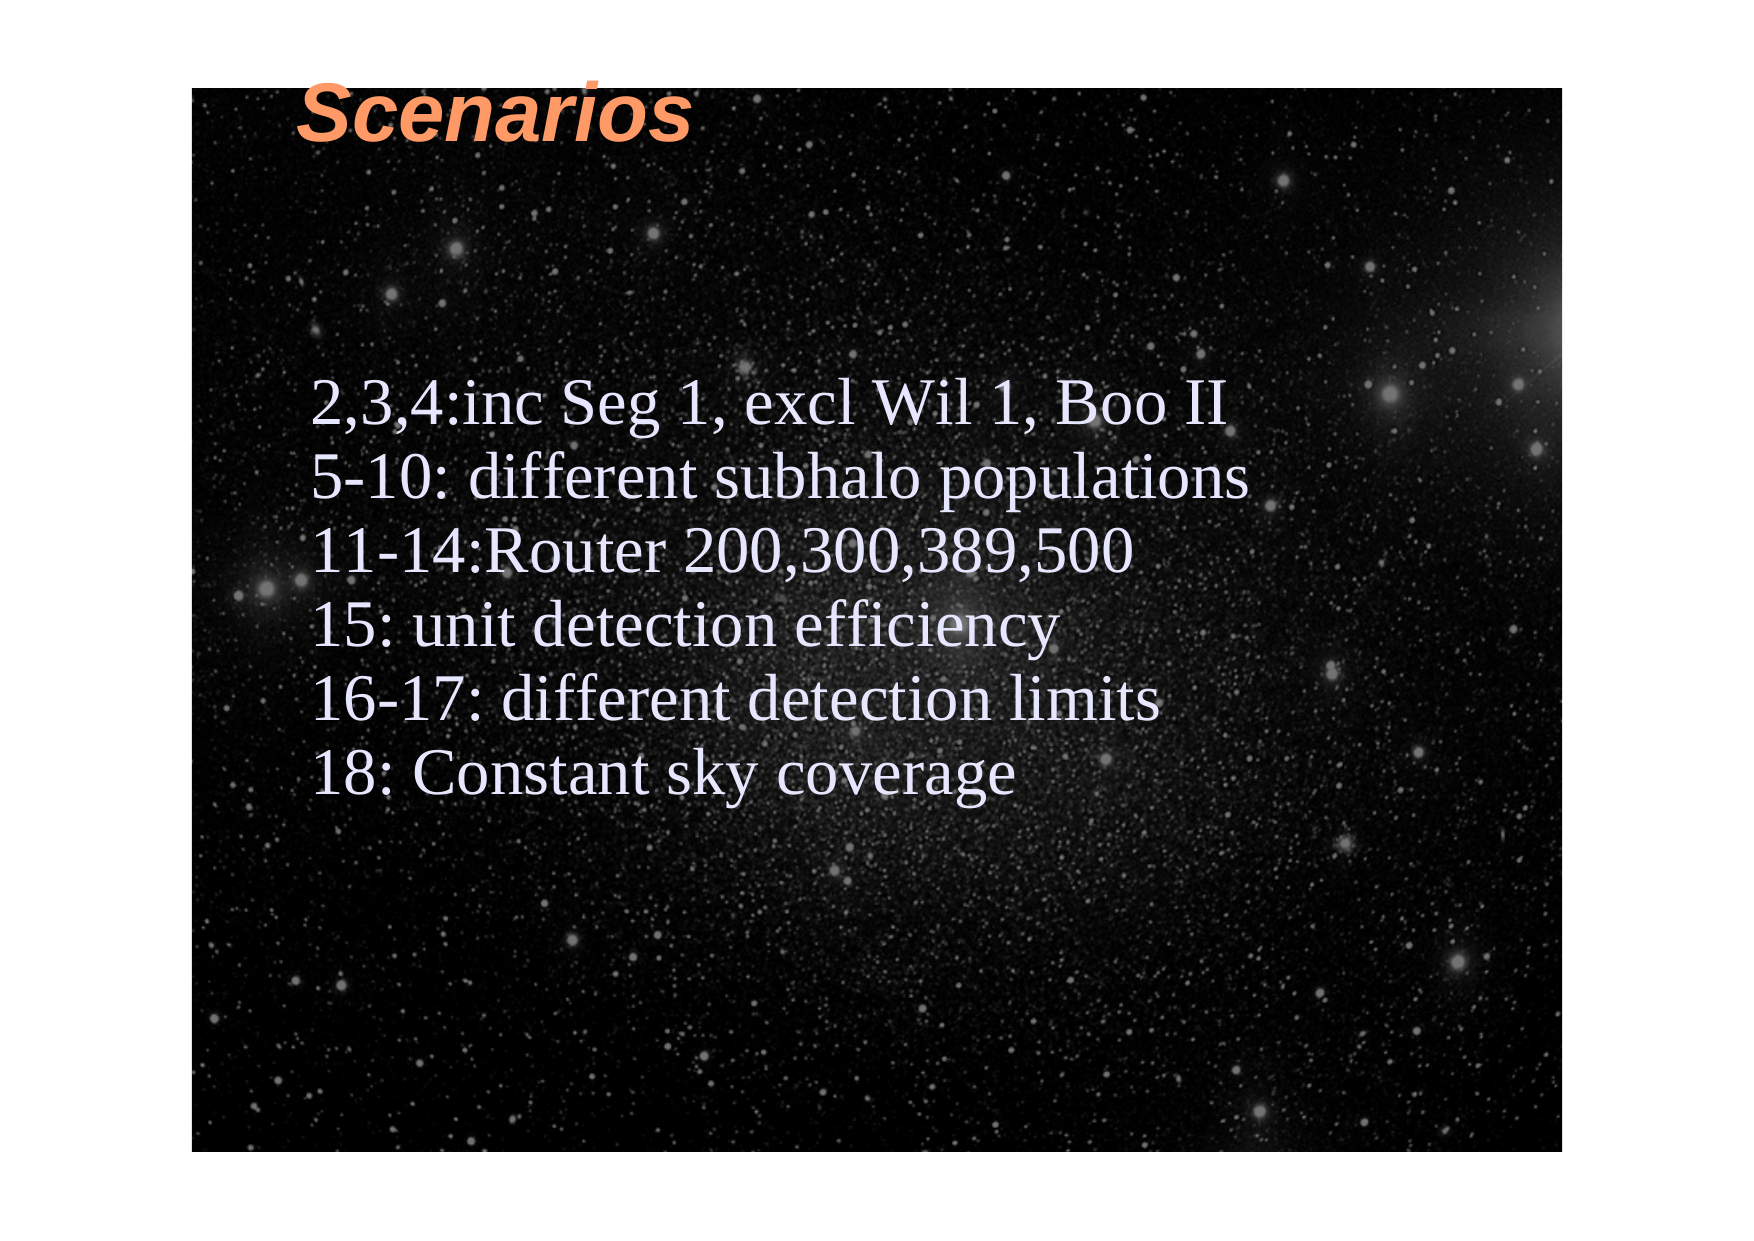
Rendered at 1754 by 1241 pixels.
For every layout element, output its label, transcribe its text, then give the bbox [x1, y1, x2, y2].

title Scenarios [296, 23, 1467, 202]
list 2,3,4:inc Seg 1, excl Wil 1, Boo II 5-10: different subhalo populations 11-14:Router 200,300,389,500 15: unit detection efficiency 16-17: different detection limits 18: Constant sky coverage [292, 364, 1486, 1059]
picture [191, 88, 1563, 1152]
